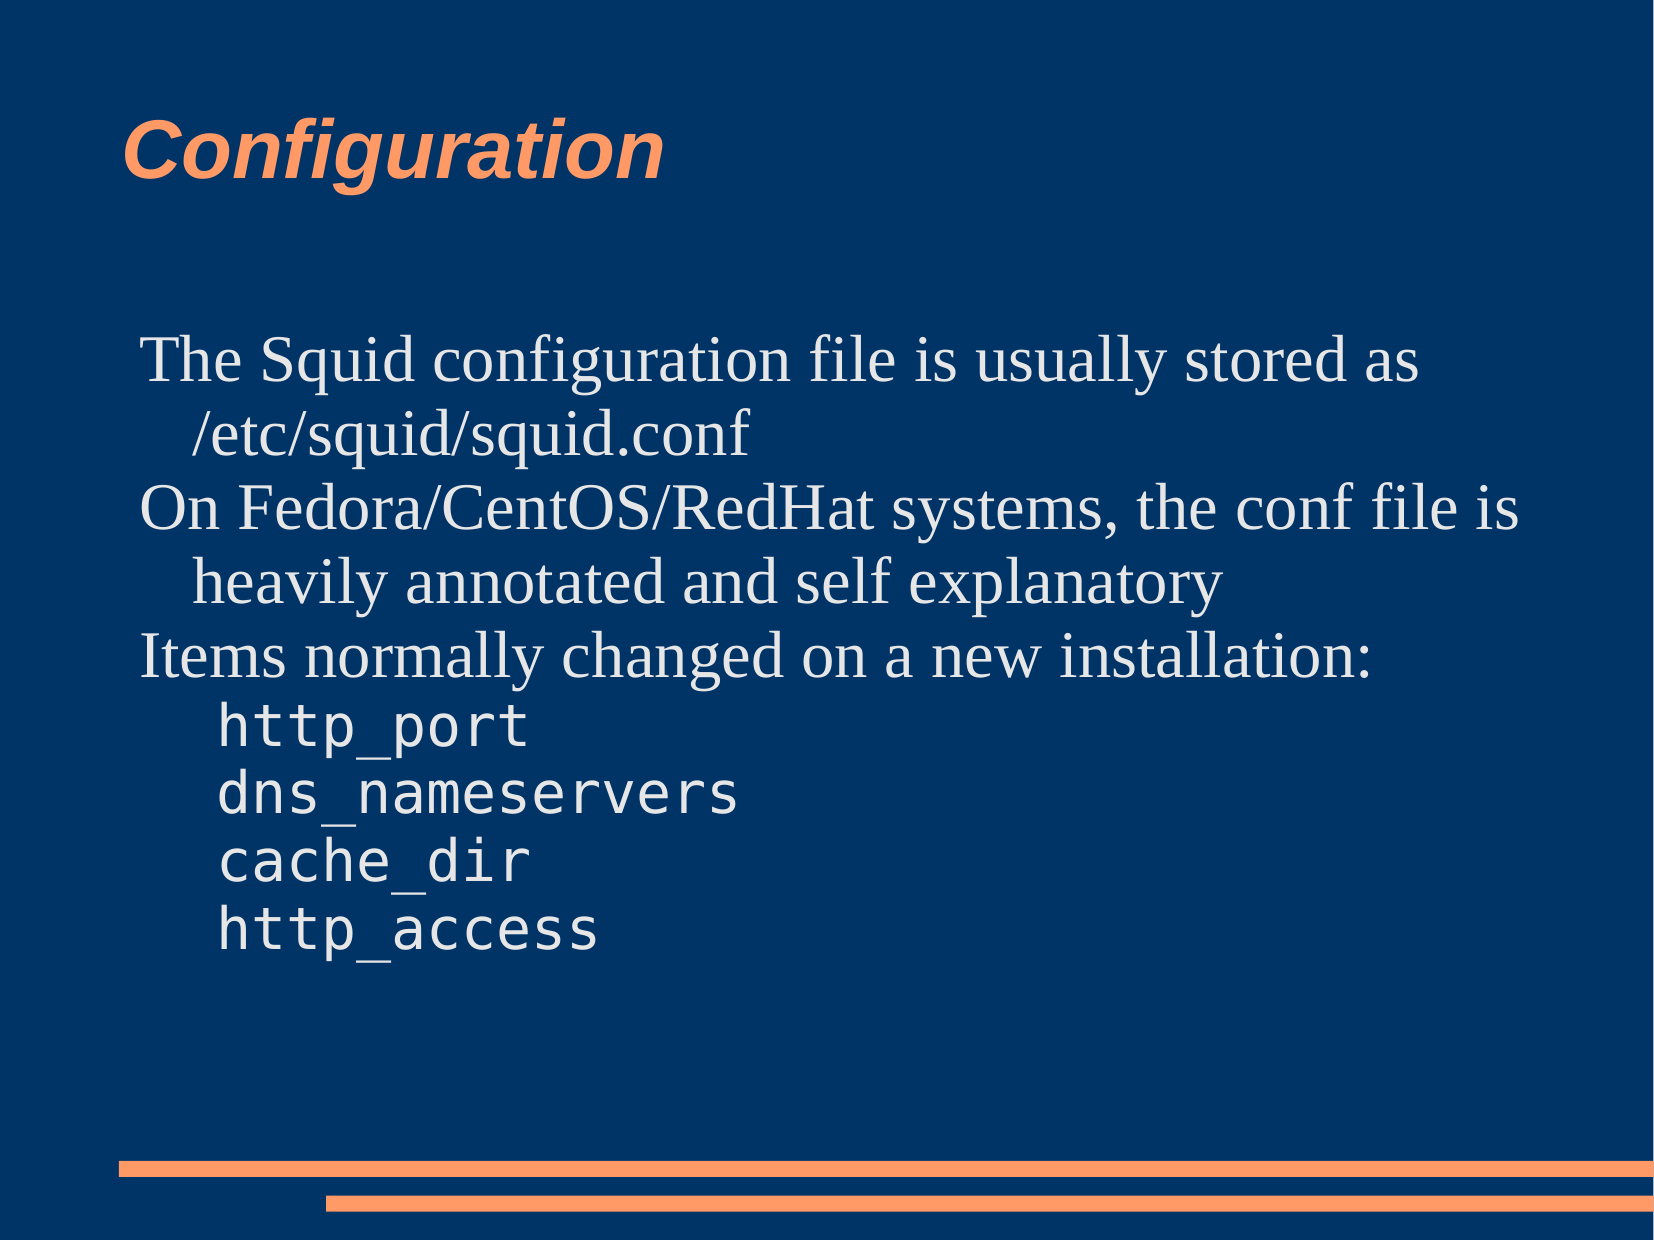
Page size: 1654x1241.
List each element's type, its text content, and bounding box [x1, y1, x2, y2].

list The Squid configuration file is usually stored as /etc/squid/squid.conf On Fedora/CentOS/RedHat systems, the conf file is heavily annotated and self explanatory Items normally changed on a new installation: http_port dns_nameservers cache_dir http_access [121, 322, 1561, 1133]
title Configuration [121, 46, 1534, 254]
